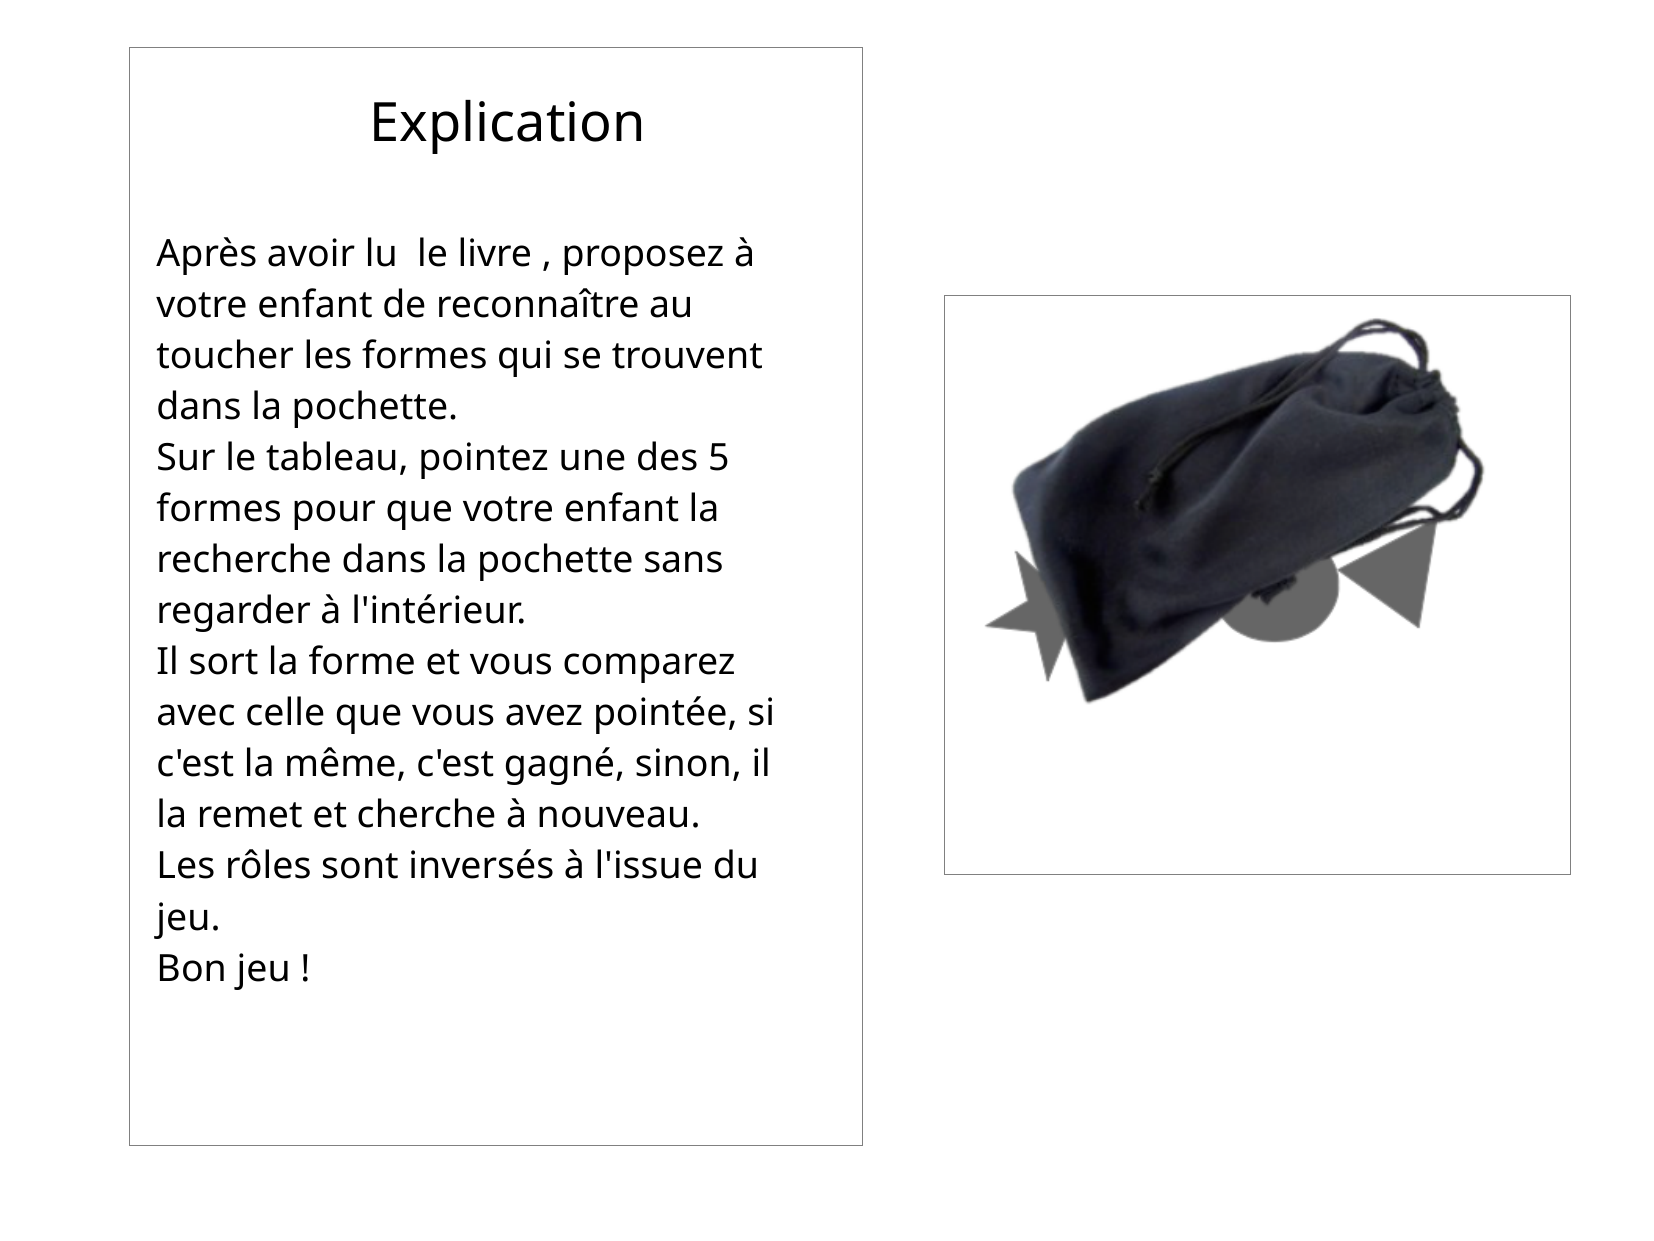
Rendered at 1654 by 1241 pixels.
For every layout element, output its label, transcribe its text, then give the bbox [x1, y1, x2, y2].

text_box Explication [224, 75, 792, 157]
text_box Après avoir lu le livre , proposez à votre enfant de reconnaître au toucher les formes qui se trouvent dans la pochette. Sur le tableau, pointez une des 5 formes pour que votre enfant la recherche dans la pochette sans regarder à l'intérieur. Il sort la forme et vous comparez avec celle que vous avez pointée, si c'est la même, c'est gagné, sinon, il la remet et cherche à nouveau. Les rôles sont inversés à l'issue du jeu. Bon jeu ! [141, 219, 827, 1241]
text_box [944, 295, 1571, 875]
